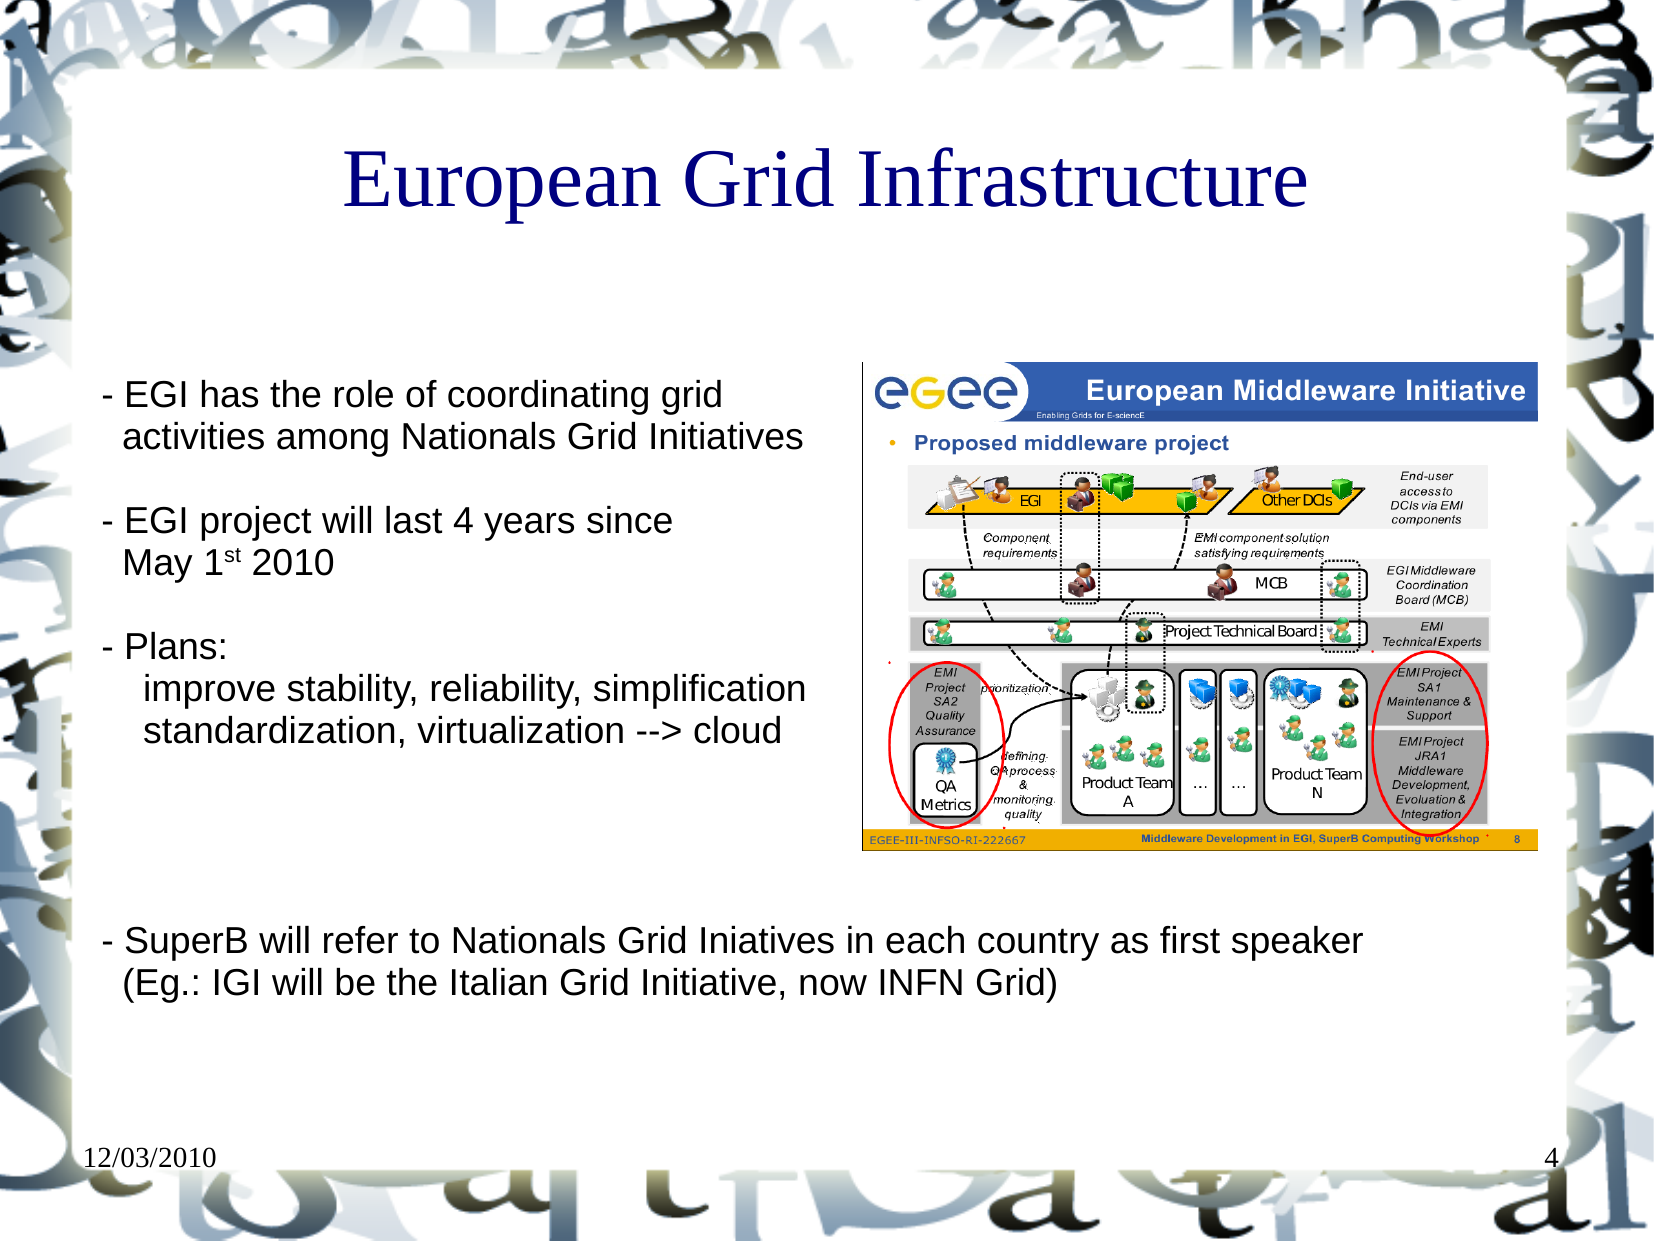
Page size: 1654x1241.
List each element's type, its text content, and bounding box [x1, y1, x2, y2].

picture [0, 0, 1654, 1241]
text_box - EGI has the role of coordinating grid activities among Nationals Grid Initiatives - EGI project will last 4 years since May 1st 2010 - Plans: improve stability, reliability, simplification standardization, virtualization --> cloud - SuperB will refer to Nationals Grid Iniatives in each country as first speaker (Eg.: IGI will be the Italian Grid Initiative, now INFN Grid) [86, 324, 1576, 1055]
text_box European Grid Infrastructure [328, 124, 1326, 232]
